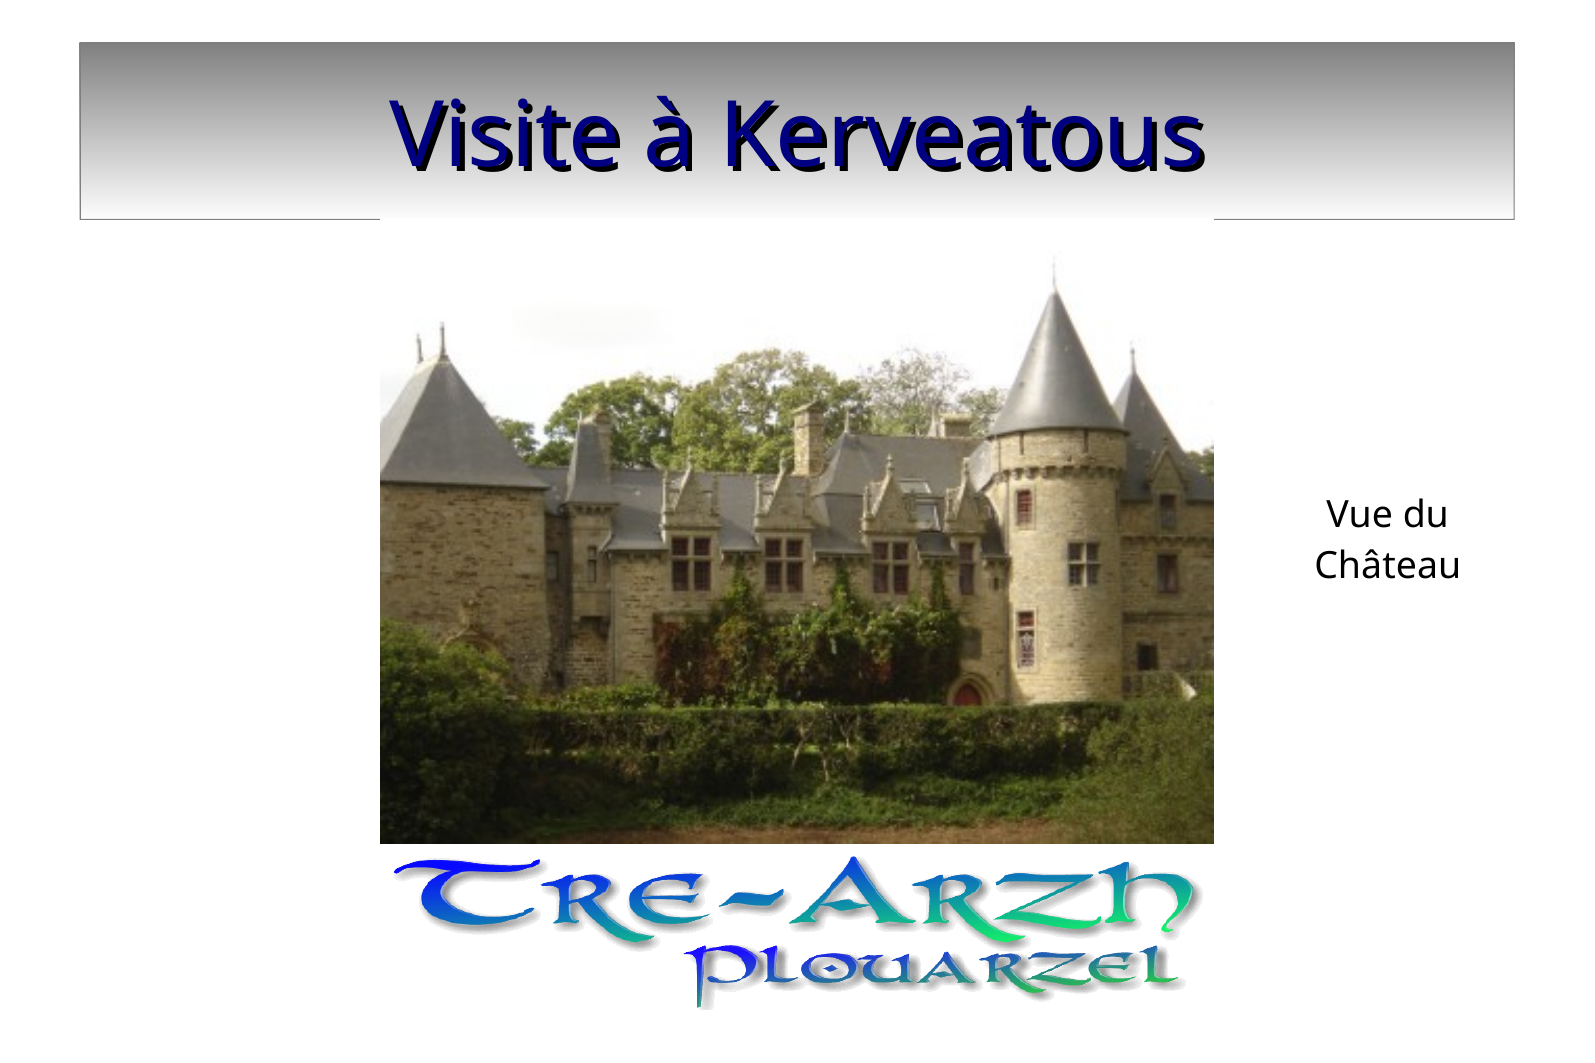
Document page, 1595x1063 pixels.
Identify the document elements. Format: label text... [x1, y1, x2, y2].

picture [380, 218, 1214, 844]
title Visite à Kerveatous [79, 42, 1515, 220]
text_box Vue du Château [1240, 480, 1536, 583]
picture [383, 854, 1211, 1010]
